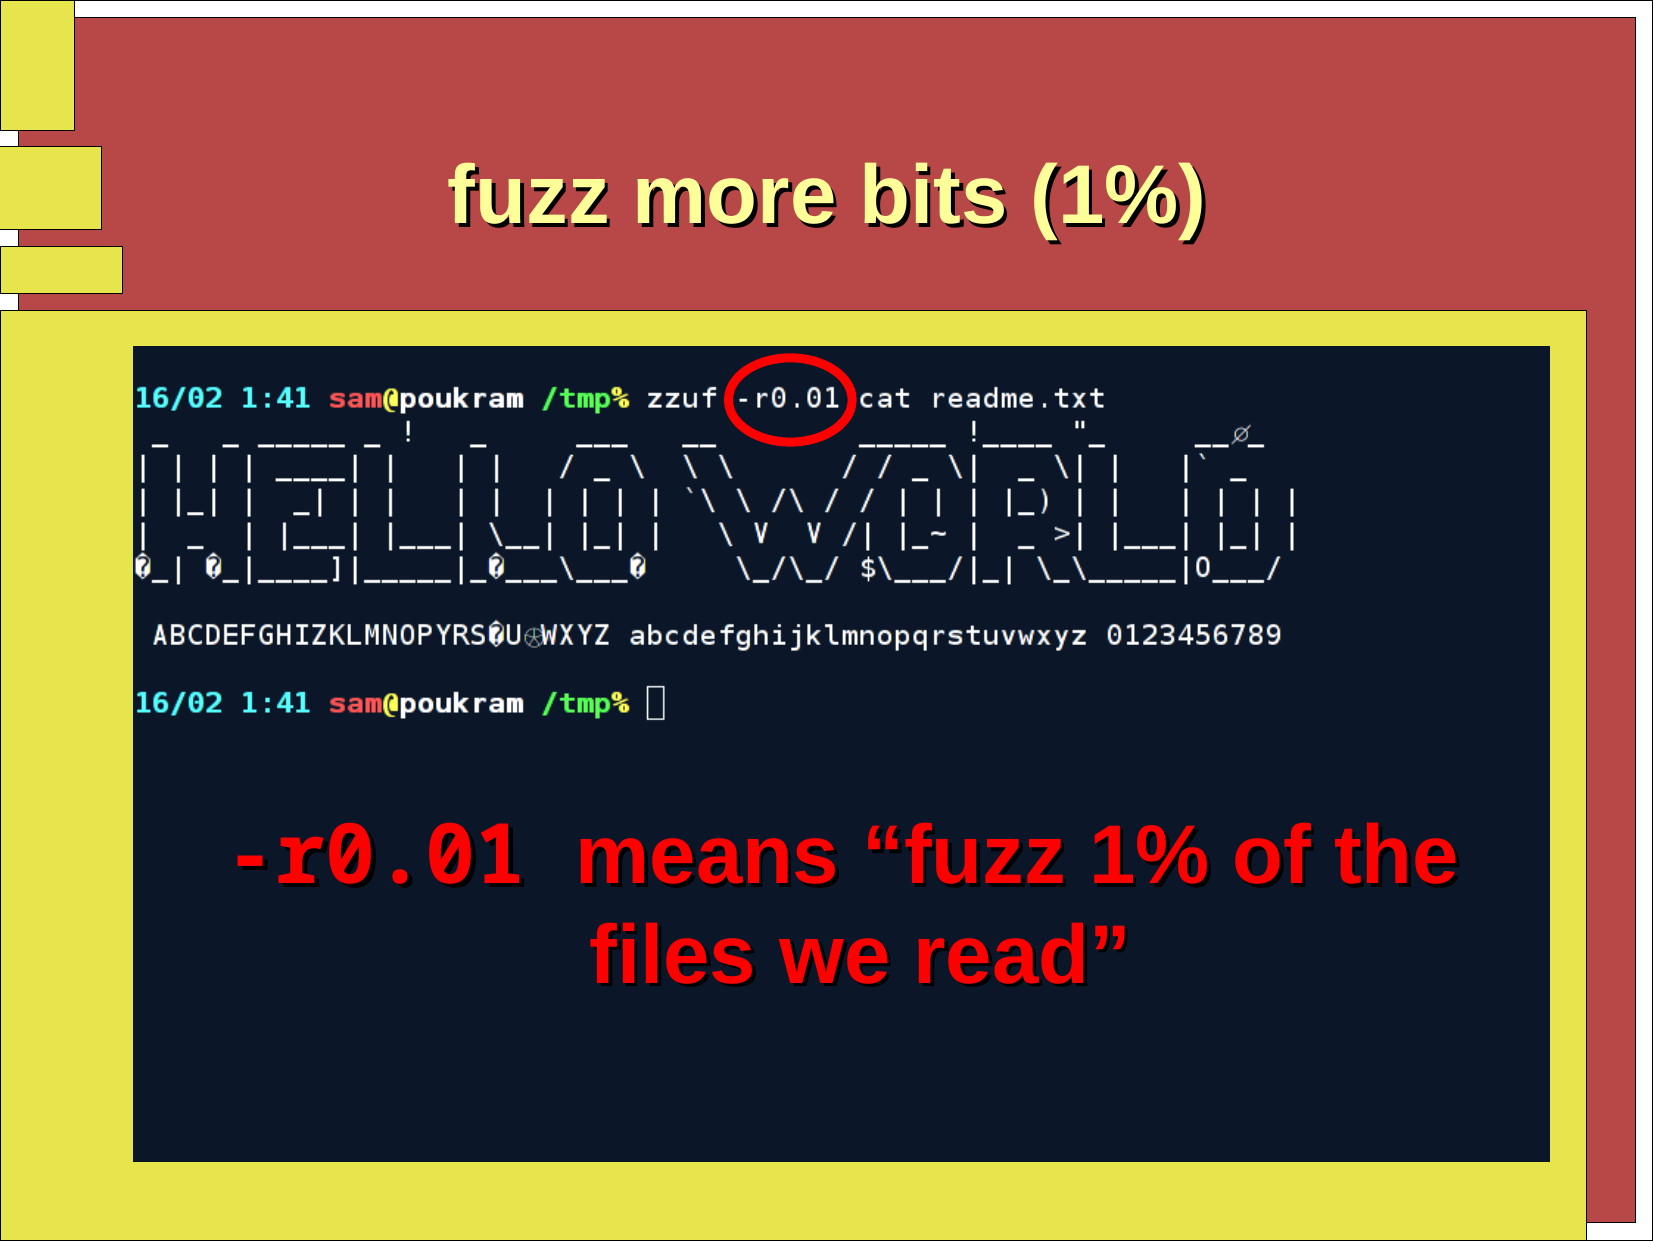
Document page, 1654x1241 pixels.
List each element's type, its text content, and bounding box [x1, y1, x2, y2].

title fuzz more bits (1%) [121, 91, 1534, 299]
picture [133, 346, 1550, 1162]
title -r0.01 means “fuzz 1% of the files we read” [152, 794, 1534, 1002]
